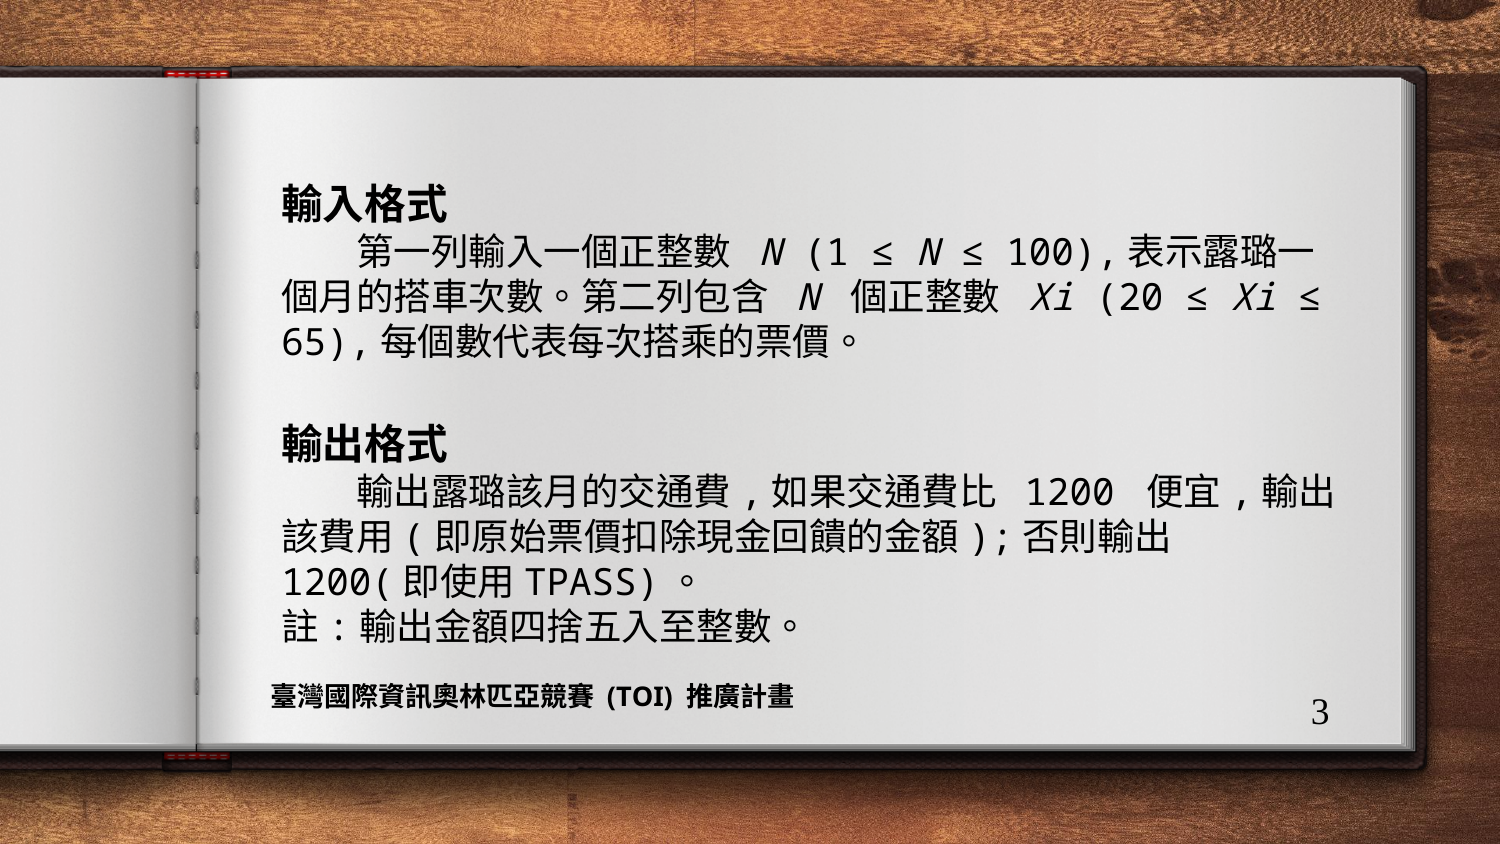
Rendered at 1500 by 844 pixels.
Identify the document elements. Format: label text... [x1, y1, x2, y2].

text_box 輸入格式 第一列輸入一個正整數 N (1 ≤ N ≤ 100),表示露璐一個月的搭車次數。第二列包含 N 個正整數 Xi (20 ≤ Xi ≤ 65),每個數代表每次搭乘的票價。 [266, 171, 1356, 371]
text_box 3 [1295, 672, 1386, 737]
text_box 輸出格式 輸出露璐該月的交通費,如果交通費比 1200 便宜,輸出該費用(即原始票價扣除現金回饋的金額);否則輸出 1200(即使用TPASS)。 註:輸出金額四捨五入至整數。 [266, 411, 1368, 656]
